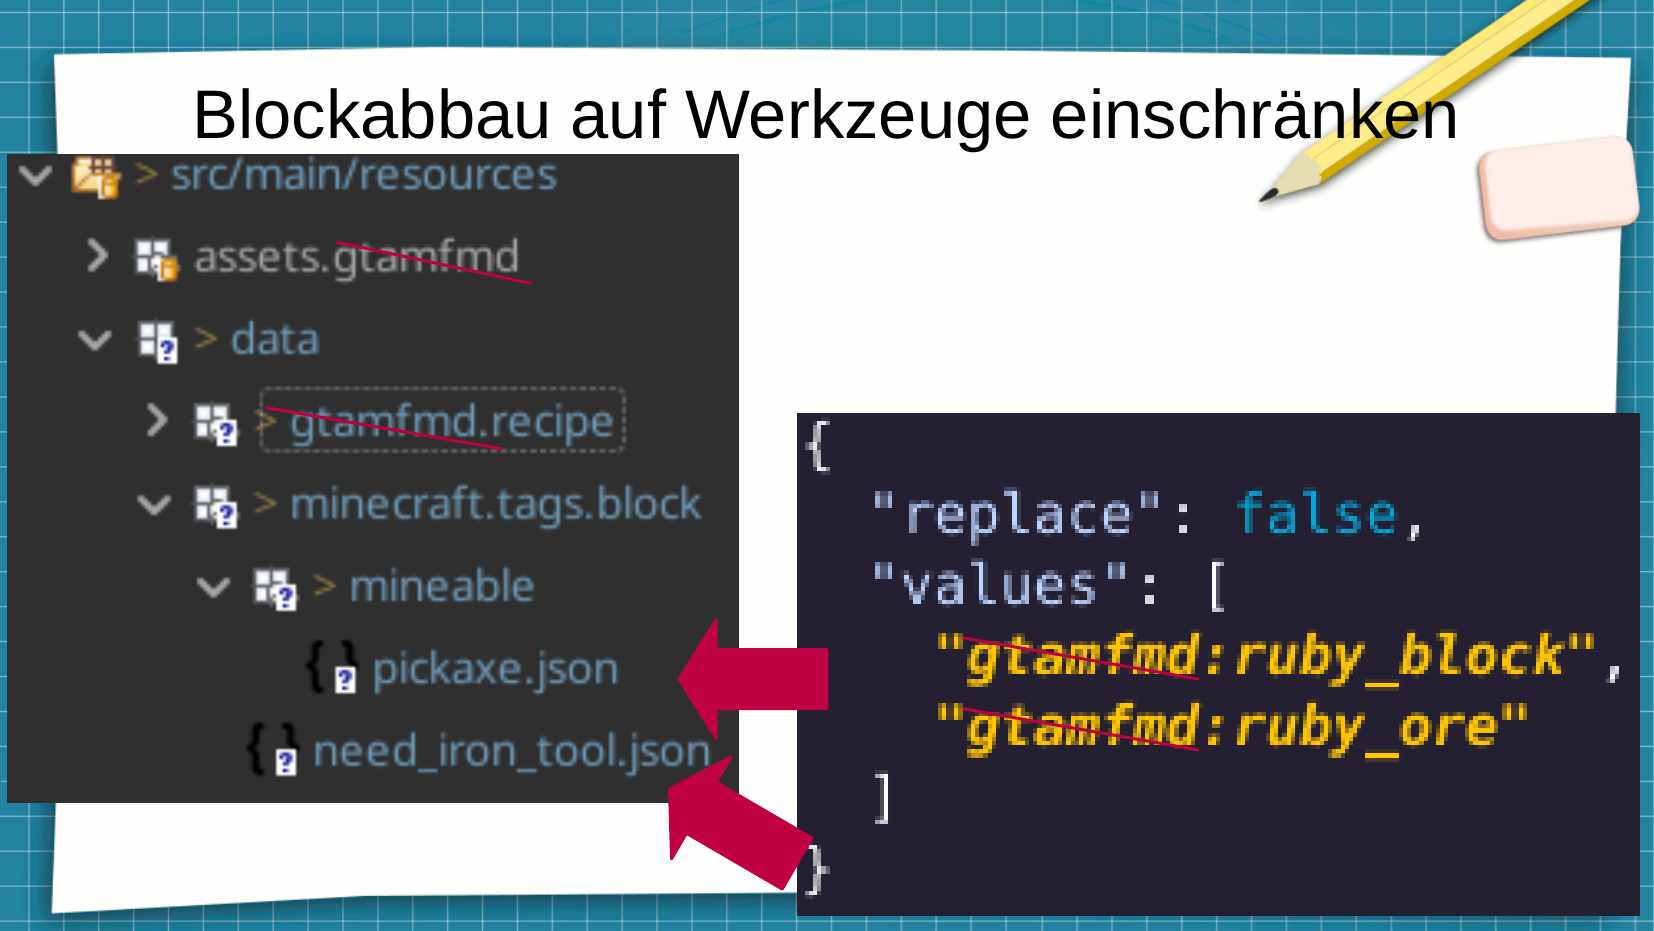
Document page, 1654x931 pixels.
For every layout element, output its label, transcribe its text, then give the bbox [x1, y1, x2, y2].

title Blockabbau auf Werkzeuge einschränken [82, 37, 1571, 193]
text_box [679, 620, 827, 739]
text_box [669, 756, 812, 890]
picture [0, 0, 1654, 931]
